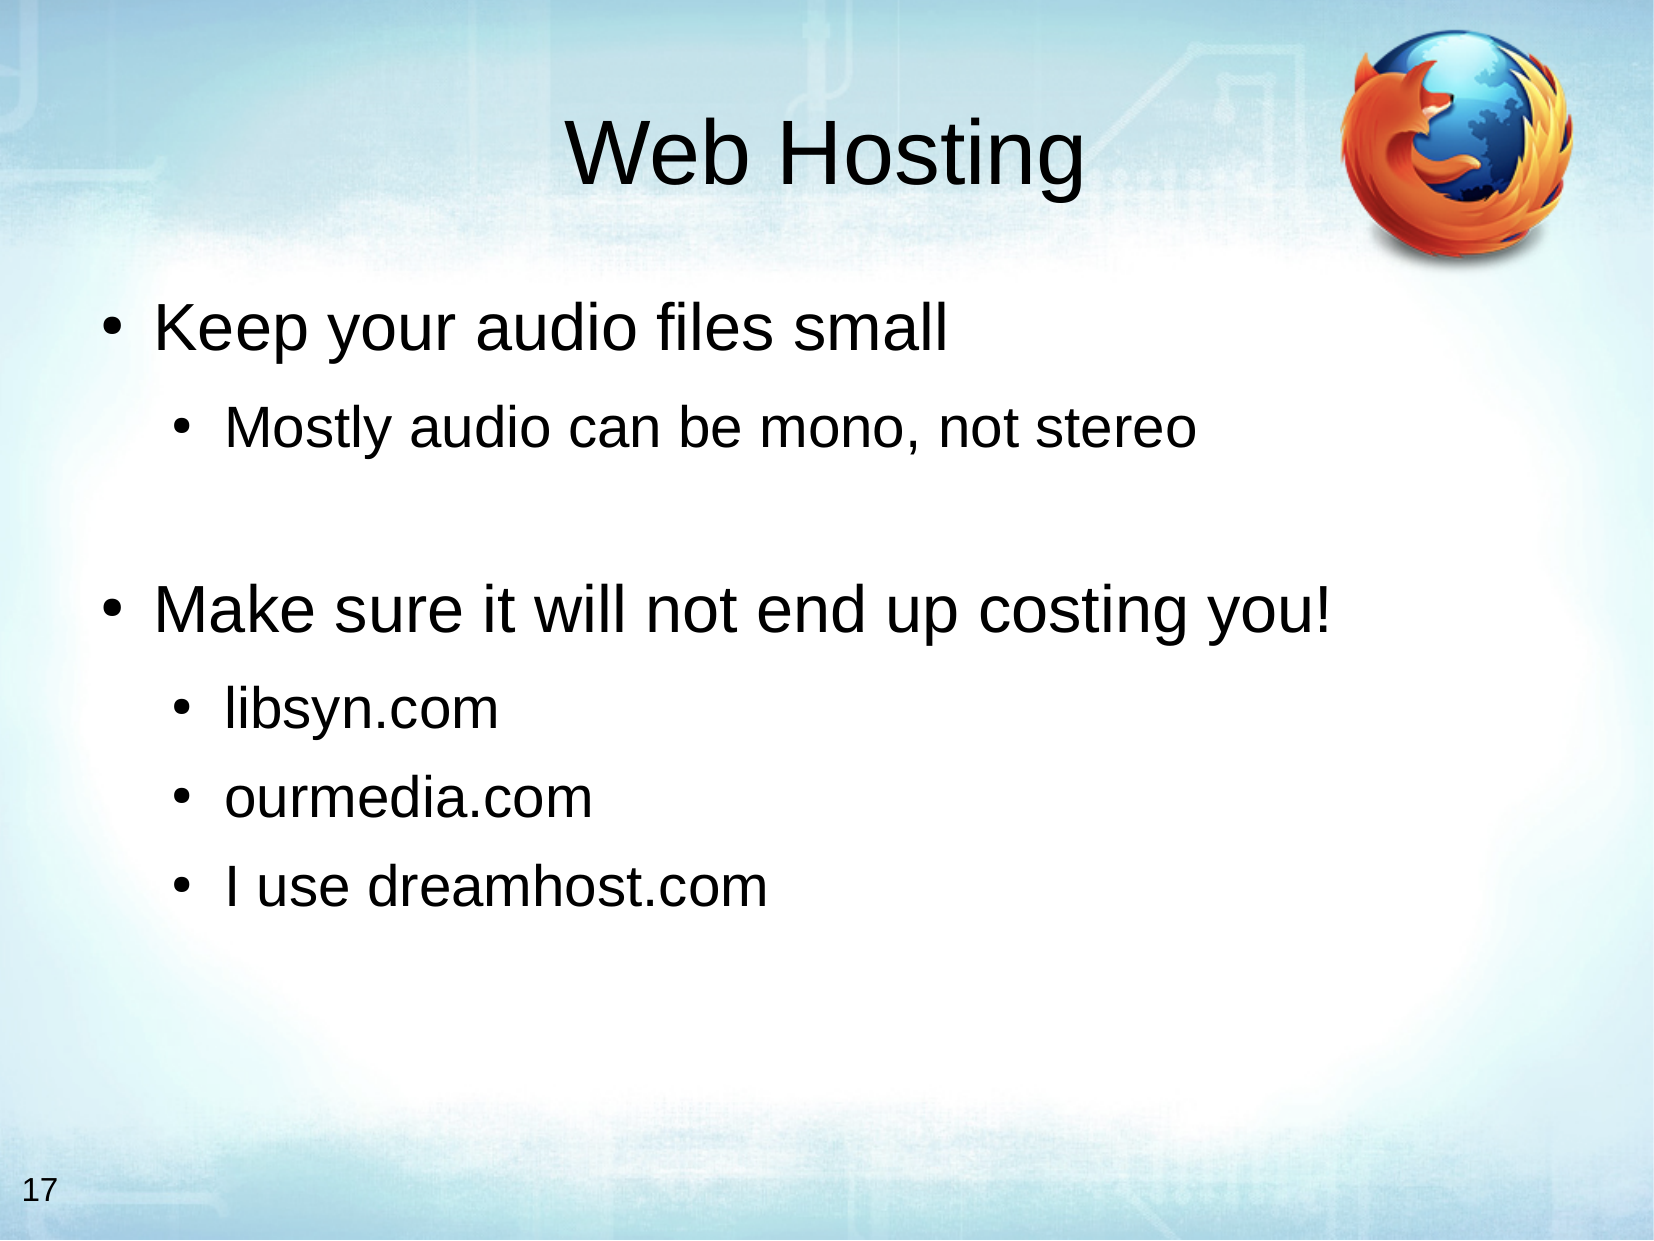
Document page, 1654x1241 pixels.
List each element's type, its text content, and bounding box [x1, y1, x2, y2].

title Web Hosting [82, 49, 1571, 257]
picture [0, 0, 1654, 1240]
list Keep your audio files small Mostly audio can be mono, not stereo Make sure it will not end up costing you! libsyn.com ourmedia.com I use dreamhost.com [82, 290, 1571, 1109]
